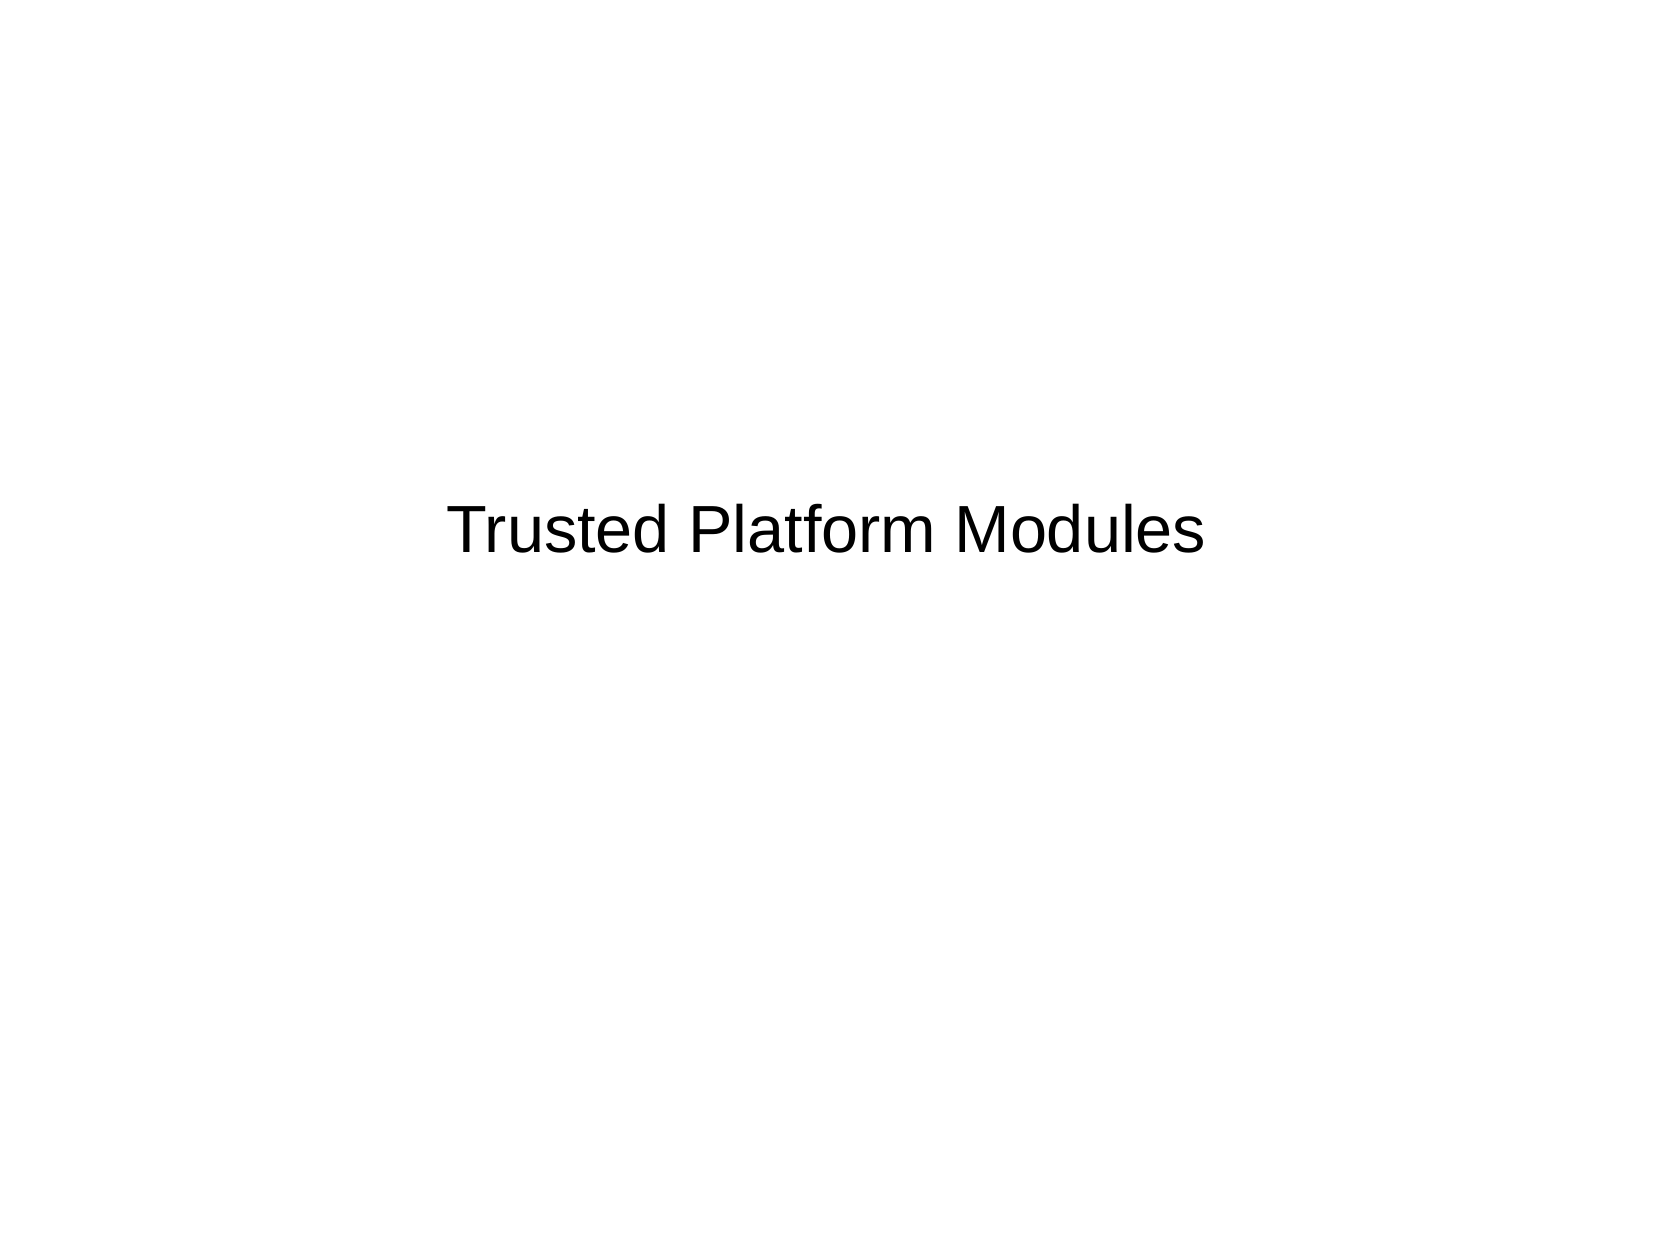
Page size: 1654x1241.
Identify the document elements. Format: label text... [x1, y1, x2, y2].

subtitle Trusted Platform Modules [82, 49, 1571, 1010]
